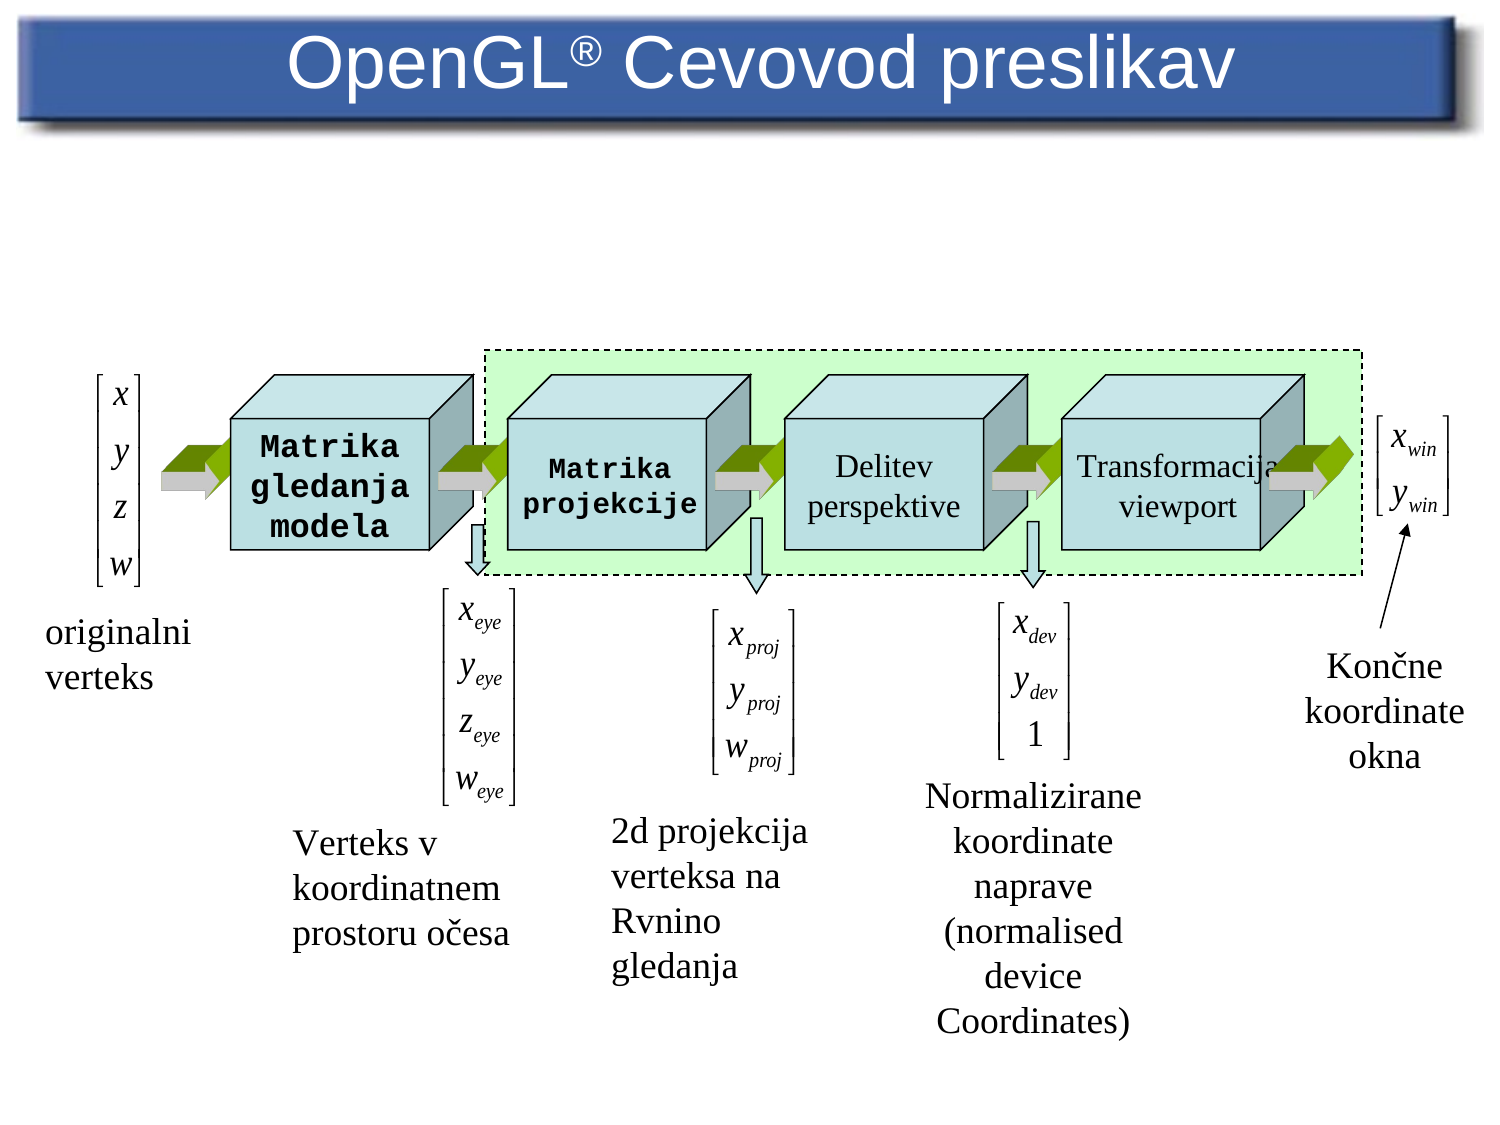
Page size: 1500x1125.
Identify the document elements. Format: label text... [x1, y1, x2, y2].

text_box Delitev perspektive [784, 419, 983, 550]
text_box 2d projekcija verteksa na Rvnino gledanja [596, 798, 869, 995]
chart [1368, 406, 1461, 526]
chart [88, 367, 153, 594]
text_box Normalizirane koordinate naprave (normalised device Coordinates) [879, 763, 1188, 1049]
text_box originalni verteks [30, 599, 207, 705]
chart [434, 581, 527, 810]
chart [704, 601, 809, 784]
text_box OpenGL® Cevovod preslikav [123, 0, 1399, 118]
text_box [438, 465, 495, 496]
text_box Matrika gledanja modela [230, 419, 429, 550]
text_box [161, 465, 218, 497]
text_box [466, 350, 1362, 594]
text_box Končne koordinate okna [1269, 633, 1500, 784]
text_box Verteks v koordinatnem prostoru očesa [277, 810, 550, 962]
text_box Matrika projekcije [507, 419, 706, 550]
picture [16, 13, 1484, 141]
chart [990, 592, 1083, 763]
text_box Transformacija viewport [1061, 419, 1260, 550]
